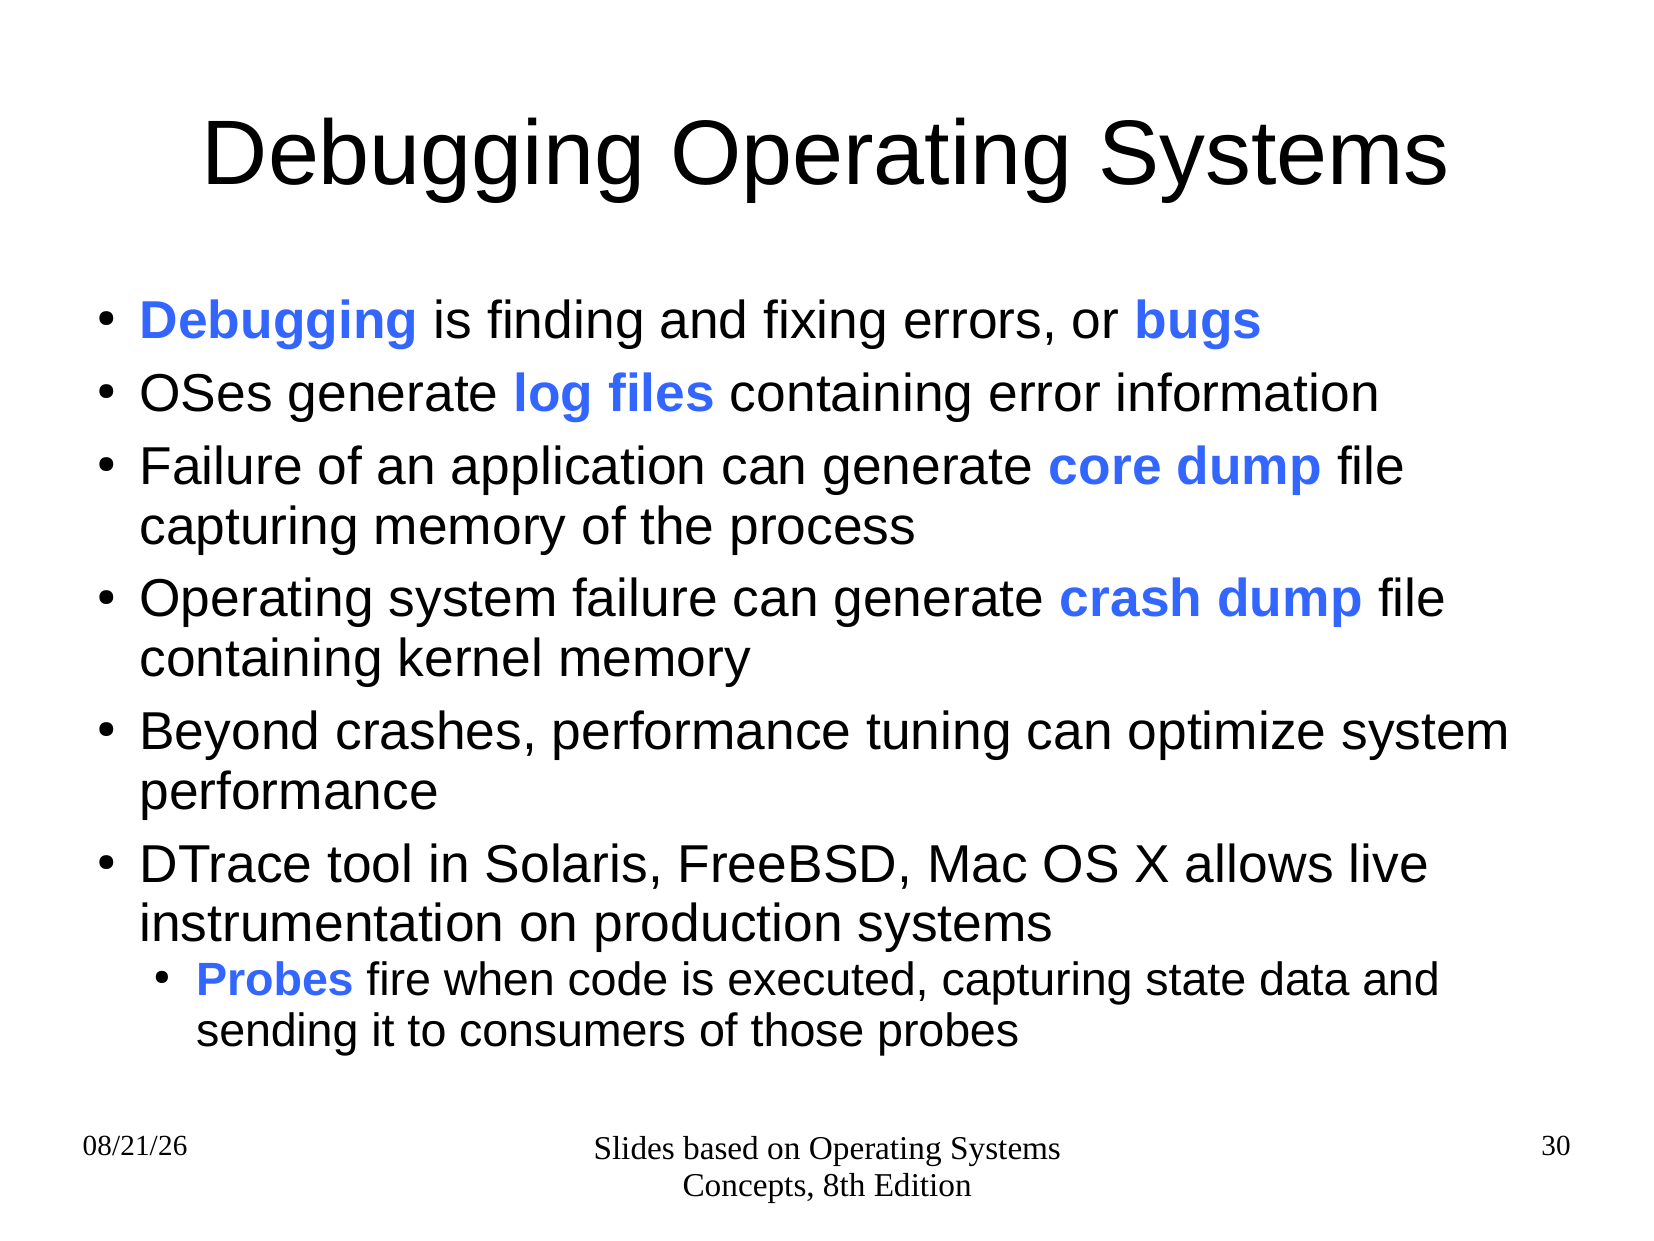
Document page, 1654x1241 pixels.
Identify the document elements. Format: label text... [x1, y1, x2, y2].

list Debugging is finding and fixing errors, or bugs OSes generate log files containing error information Failure of an application can generate core dump file capturing memory of the process Operating system failure can generate crash dump file containing kernel memory Beyond crashes, performance tuning can optimize system performance DTrace tool in Solaris, FreeBSD, Mac OS X allows live instrumentation on production systems Probes fire when code is executed, capturing state data and sending it to consumers of those probes [82, 290, 1571, 1109]
title Debugging Operating Systems [82, 49, 1571, 257]
